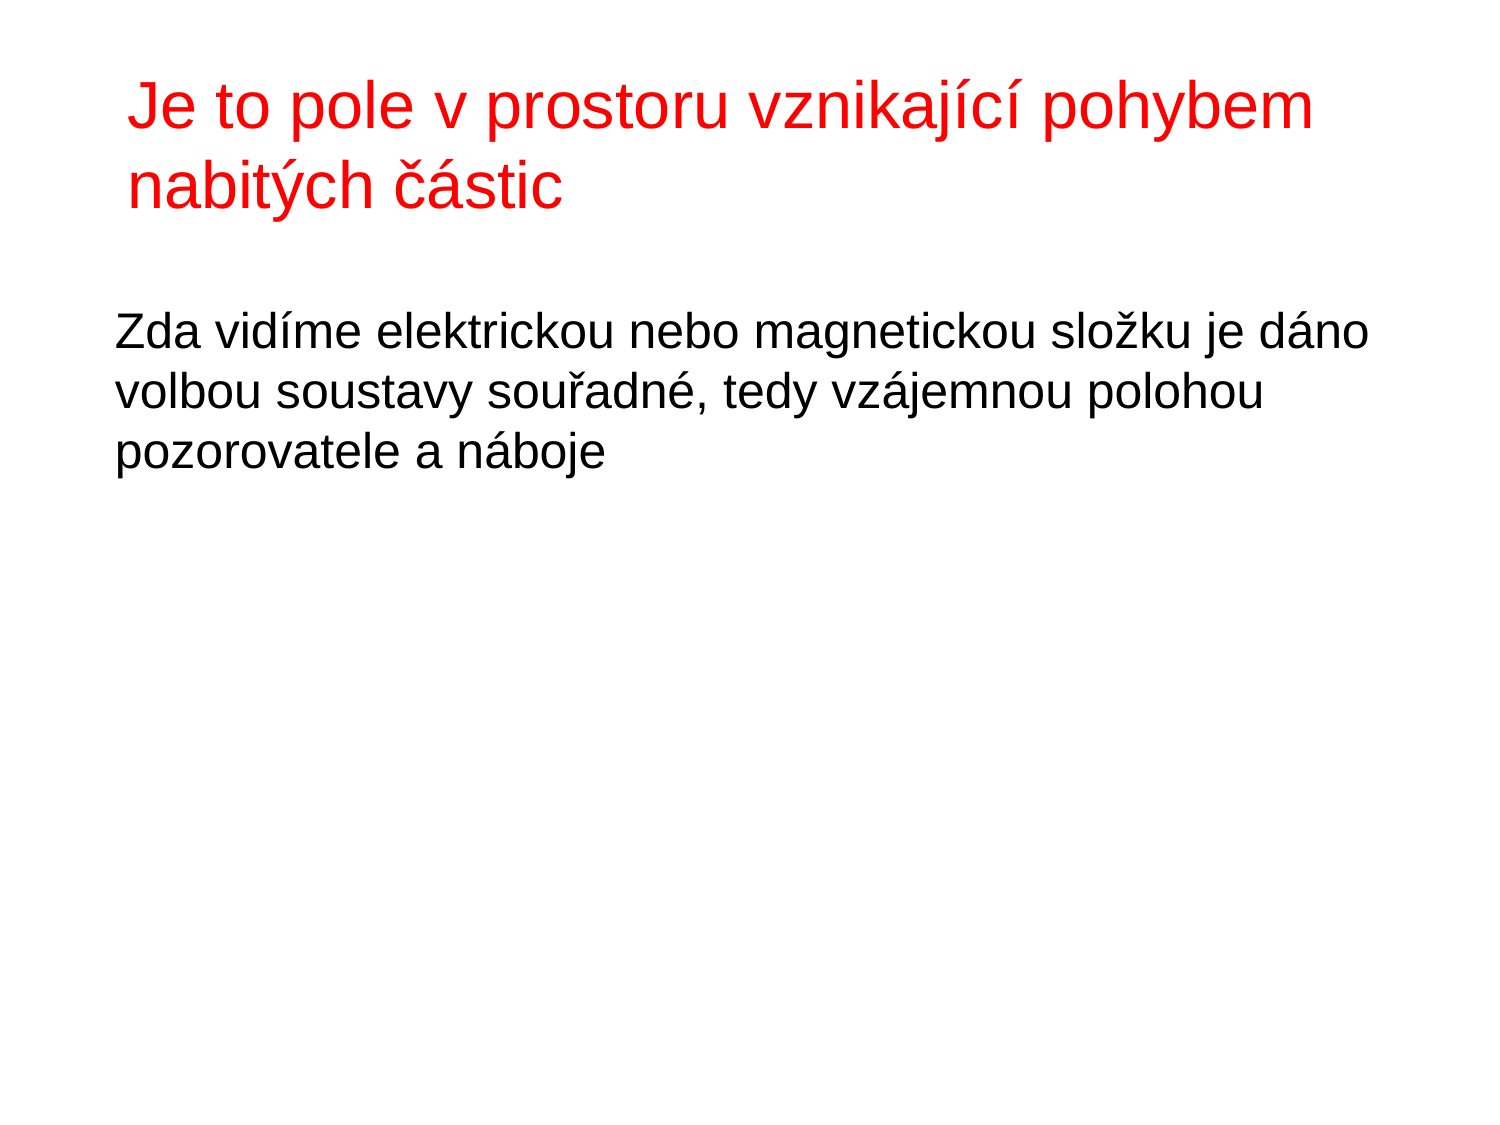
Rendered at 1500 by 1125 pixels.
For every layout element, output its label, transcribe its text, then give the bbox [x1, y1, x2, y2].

text_box Zda vidíme elektrickou nebo magnetickou složku je dáno volbou soustavy souřadné, tedy vzájemnou polohou pozorovatele a náboje [100, 290, 1400, 487]
text_box Je to pole v prostoru vznikající pohybem nabitých částic [112, 54, 1424, 231]
